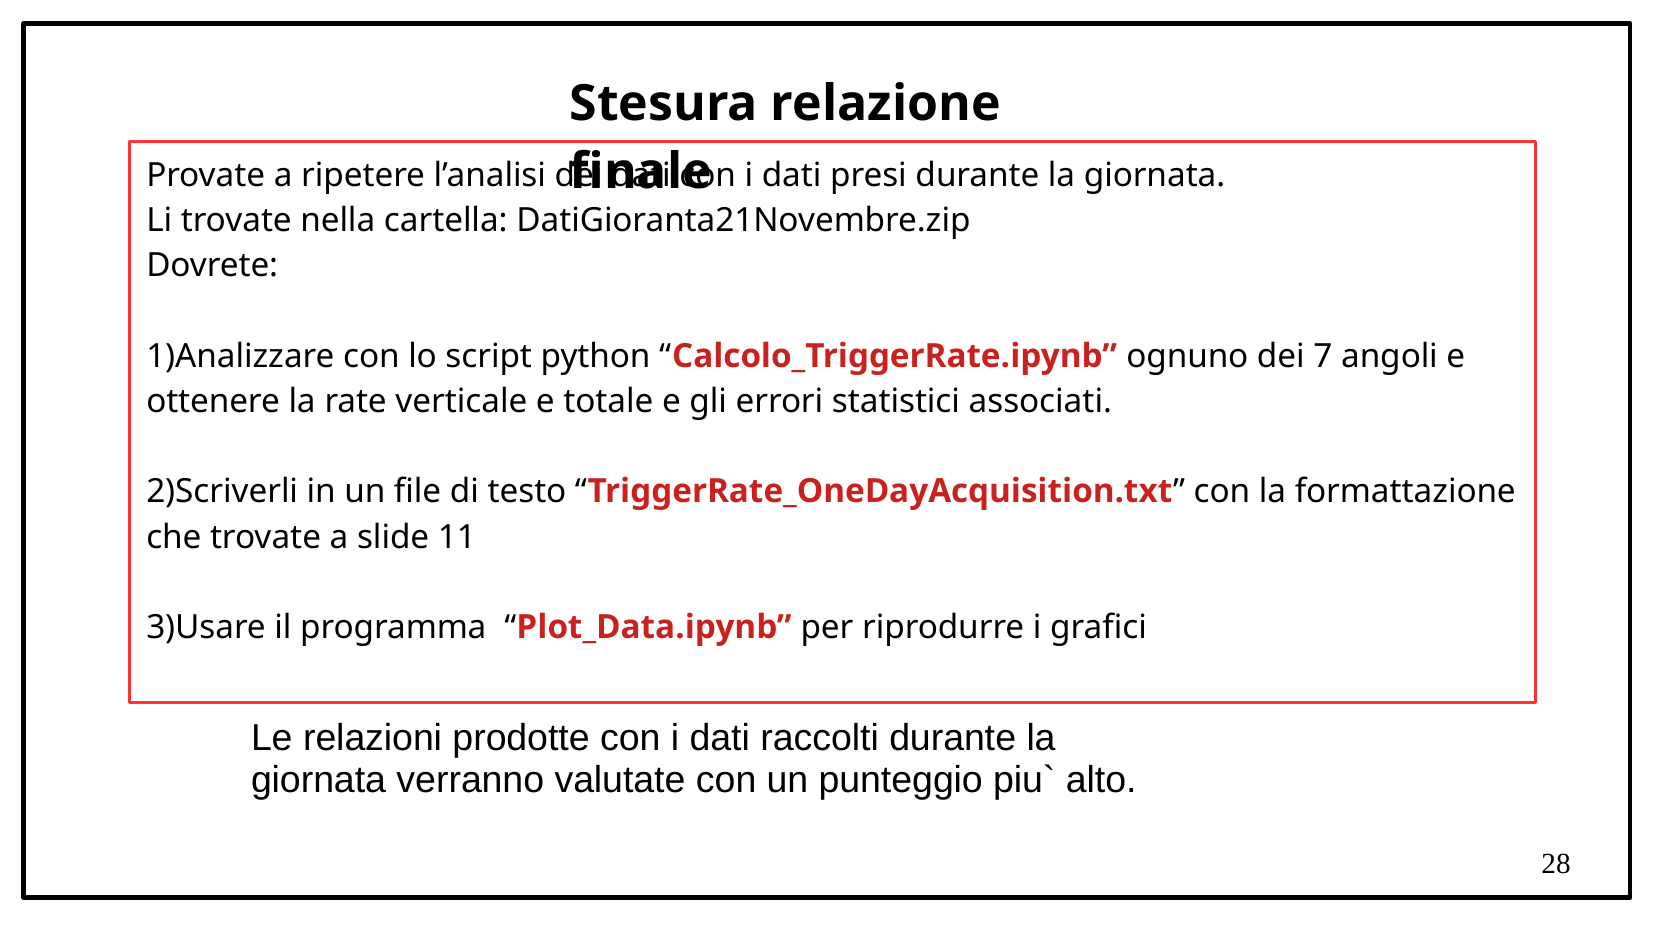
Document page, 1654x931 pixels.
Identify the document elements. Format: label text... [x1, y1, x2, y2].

text_box Le relazioni prodotte con i dati raccolti durante la giornata verranno valutate con un punteggio piu` alto. [236, 708, 1205, 850]
text_box Provate a ripetere l’analisi dei dati con i dati presi durante la giornata. Li trovate nella cartella: DatiGioranta21Novembre.zip Dovrete: 1)Analizzare con lo script python “Calcolo_TriggerRate.ipynb” ognuno dei 7 angoli e ottenere la rate verticale e totale e gli errori statistici associati. 2)Scriverli in un file di testo “TriggerRate_OneDayAcquisition.txt” con la formattazione che trovate a slide 11 3)Usare il programma “Plot_Data.ipynb” per riprodurre i grafici [129, 141, 1536, 607]
text_box Stesura relazione finale [555, 59, 1158, 130]
